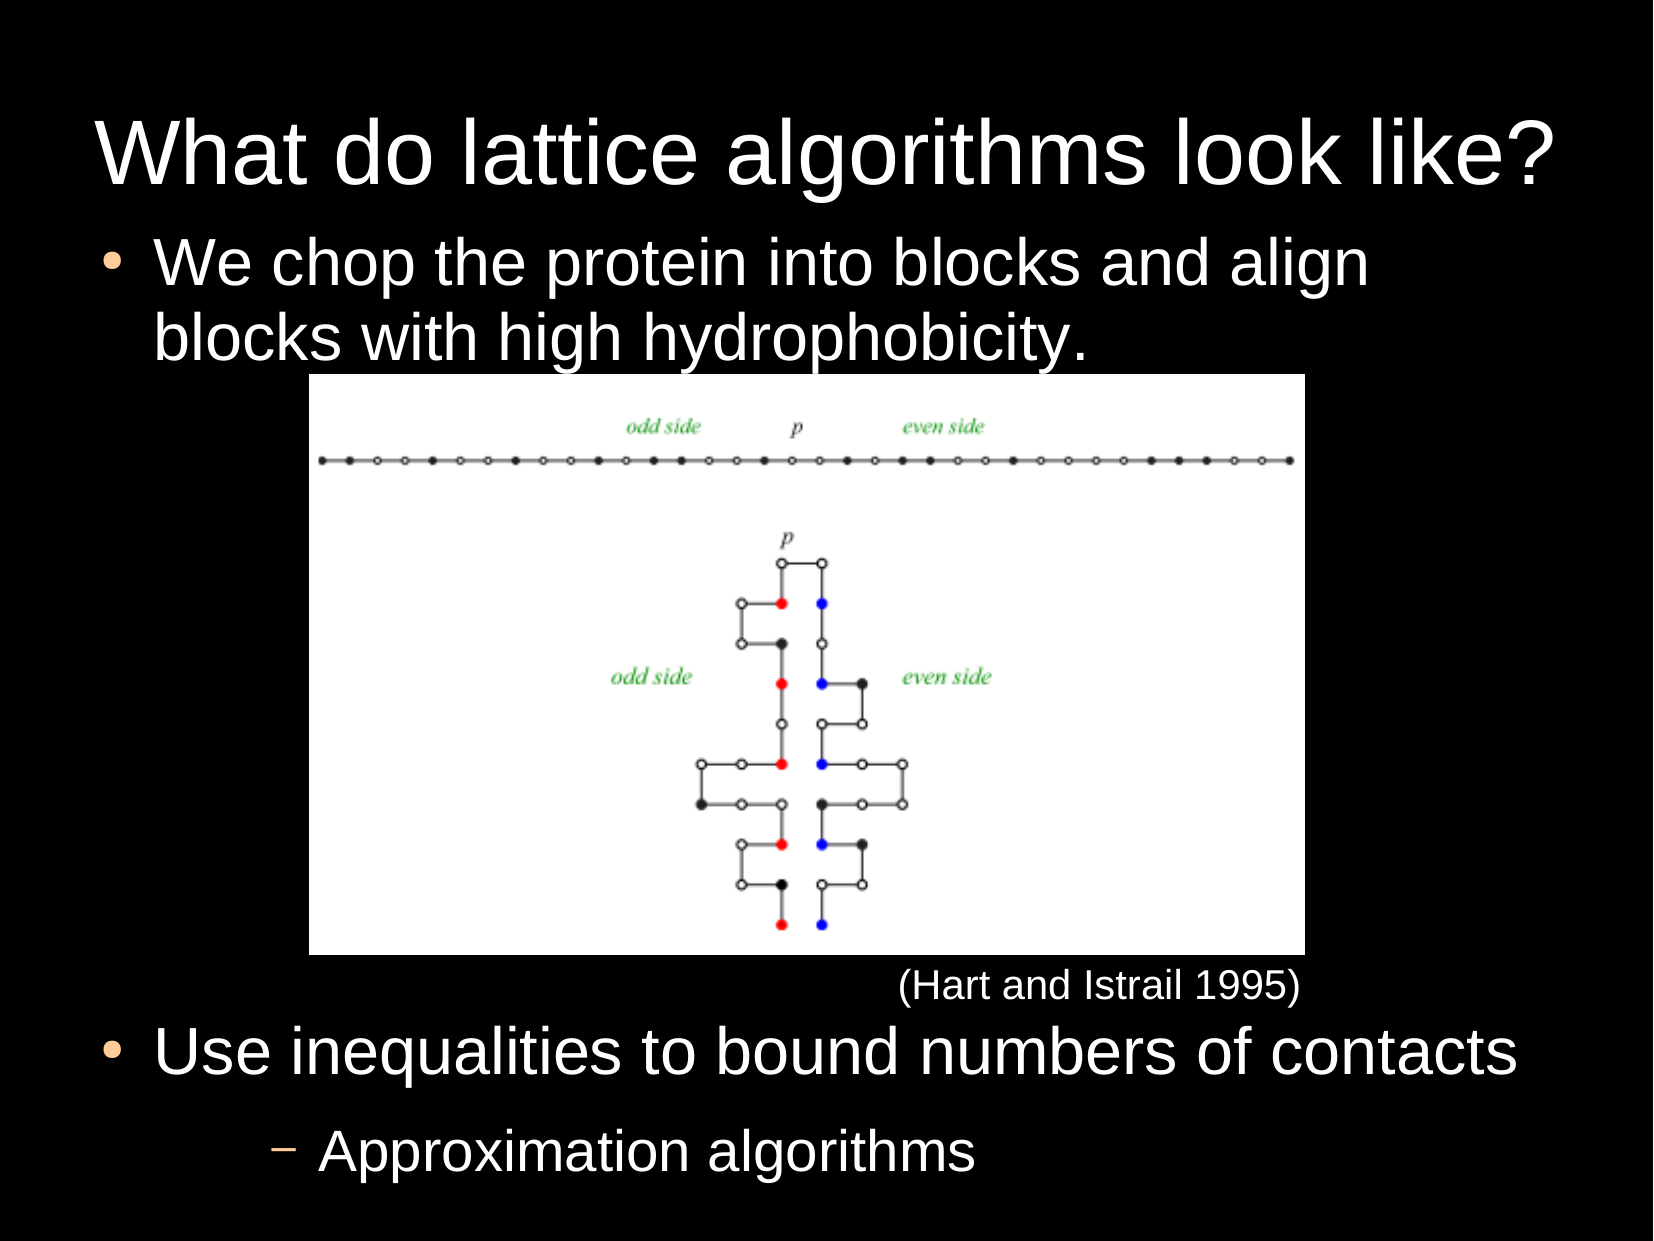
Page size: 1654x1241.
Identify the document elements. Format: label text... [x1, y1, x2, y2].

title What do lattice algorithms look like? [82, 56, 1571, 225]
list We chop the protein into blocks and align blocks with high hydrophobicity. (Hart and Istrail 1995) Use inequalities to bound numbers of contacts Approximation algorithms [82, 225, 1571, 1184]
